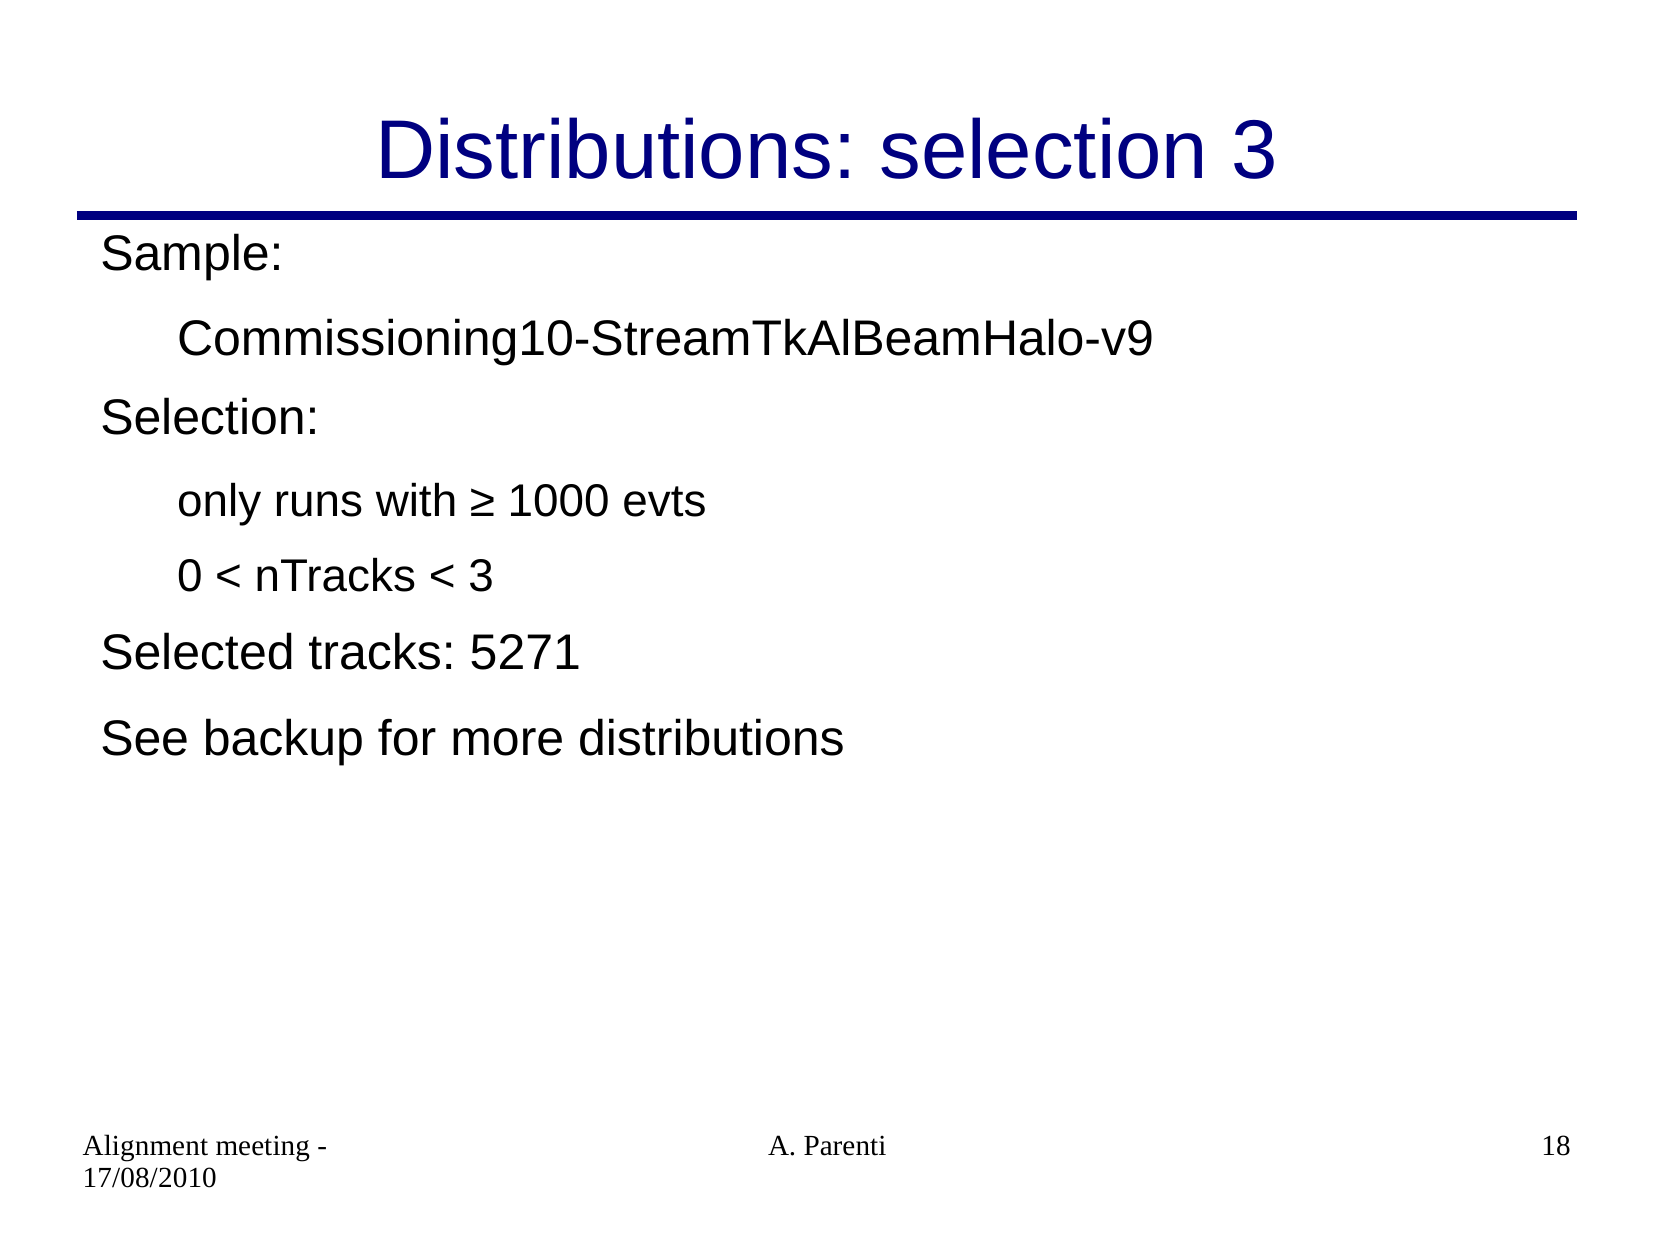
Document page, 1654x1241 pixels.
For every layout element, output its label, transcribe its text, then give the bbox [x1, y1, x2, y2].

list Sample: Commissioning10-StreamTkAlBeamHalo-v9 Selection: only runs with ≥ 1000 evts 0 < nTracks < 3 Selected tracks: 5271 See backup for more distributions [82, 225, 1571, 1094]
title Distributions: selection 3 [82, 82, 1571, 218]
